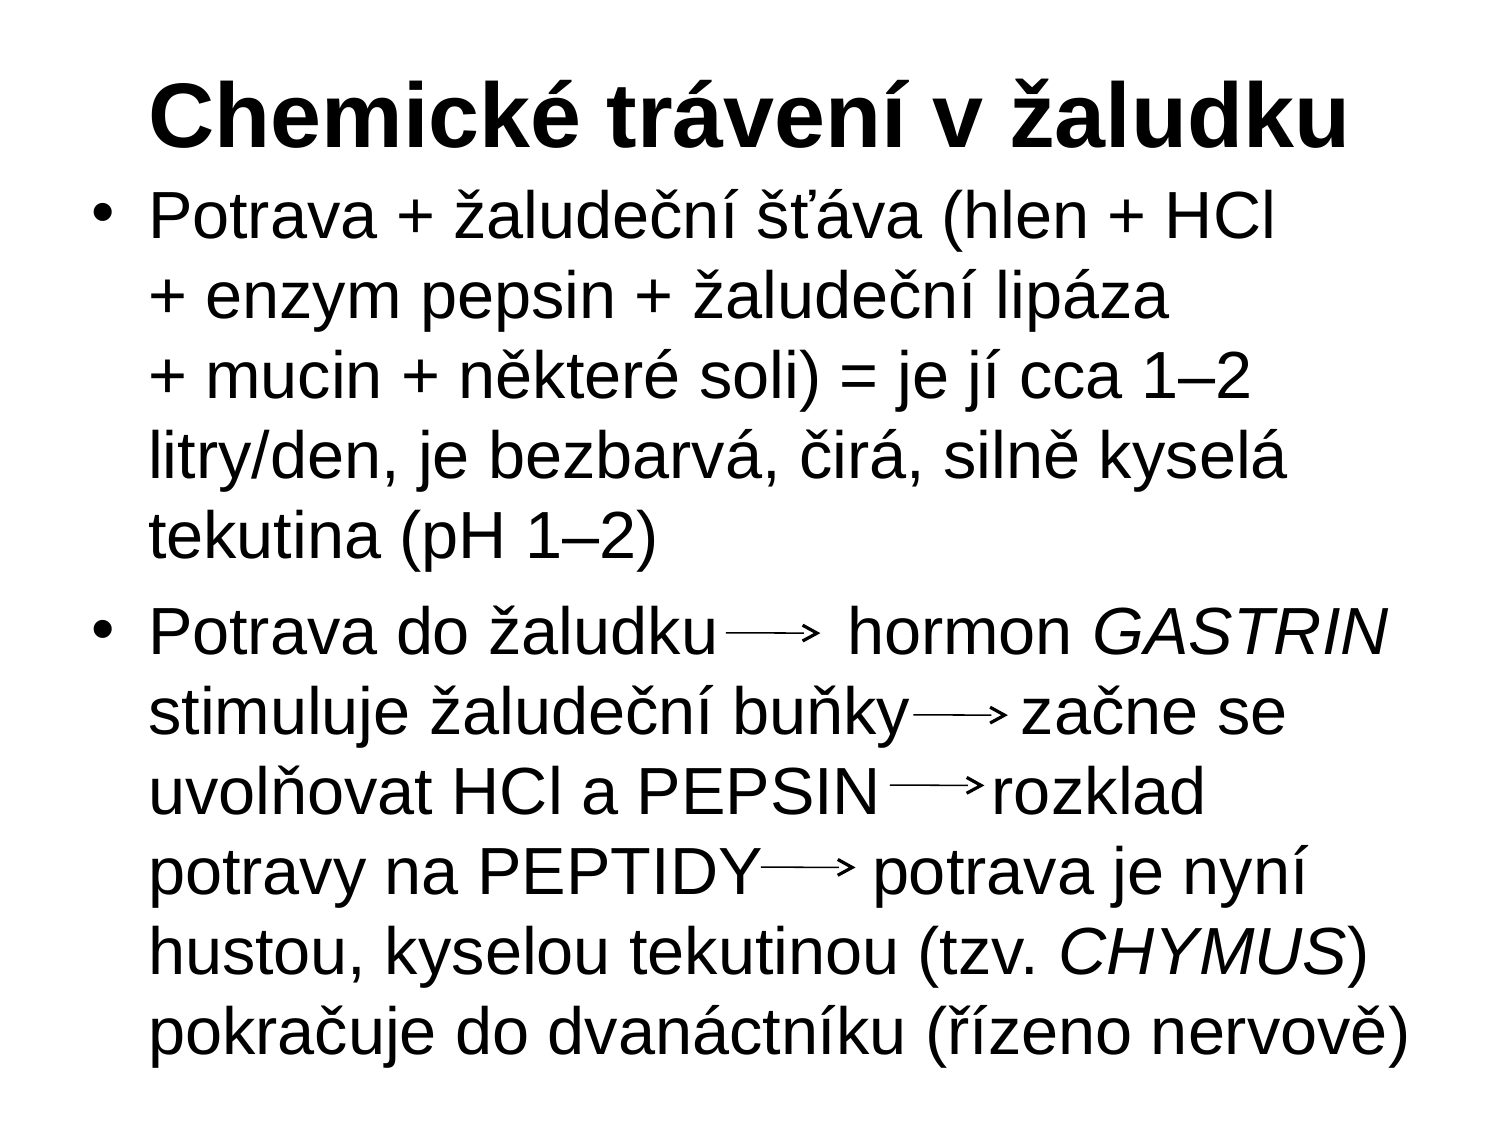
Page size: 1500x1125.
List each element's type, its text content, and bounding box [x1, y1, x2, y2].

list Potrava + žaludeční šťáva (hlen + HCl + enzym pepsin + žaludeční lipáza + mucin + některé soli) = je jí cca 1–2 litry/den, je bezbarvá, čirá, silně kyselá tekutina (pH 1–2) Potrava do žaludku hormon GASTRIN stimuluje žaludeční buňky začne se uvolňovat HCl a PEPSIN rozklad potravy na PEPTIDY potrava je nyní hustou, kyselou tekutinou (tzv. CHYMUS) pokračuje do dvanáctníku (řízeno nervově) [76, 164, 1427, 1125]
title Chemické trávení v žaludku [75, 45, 1426, 176]
